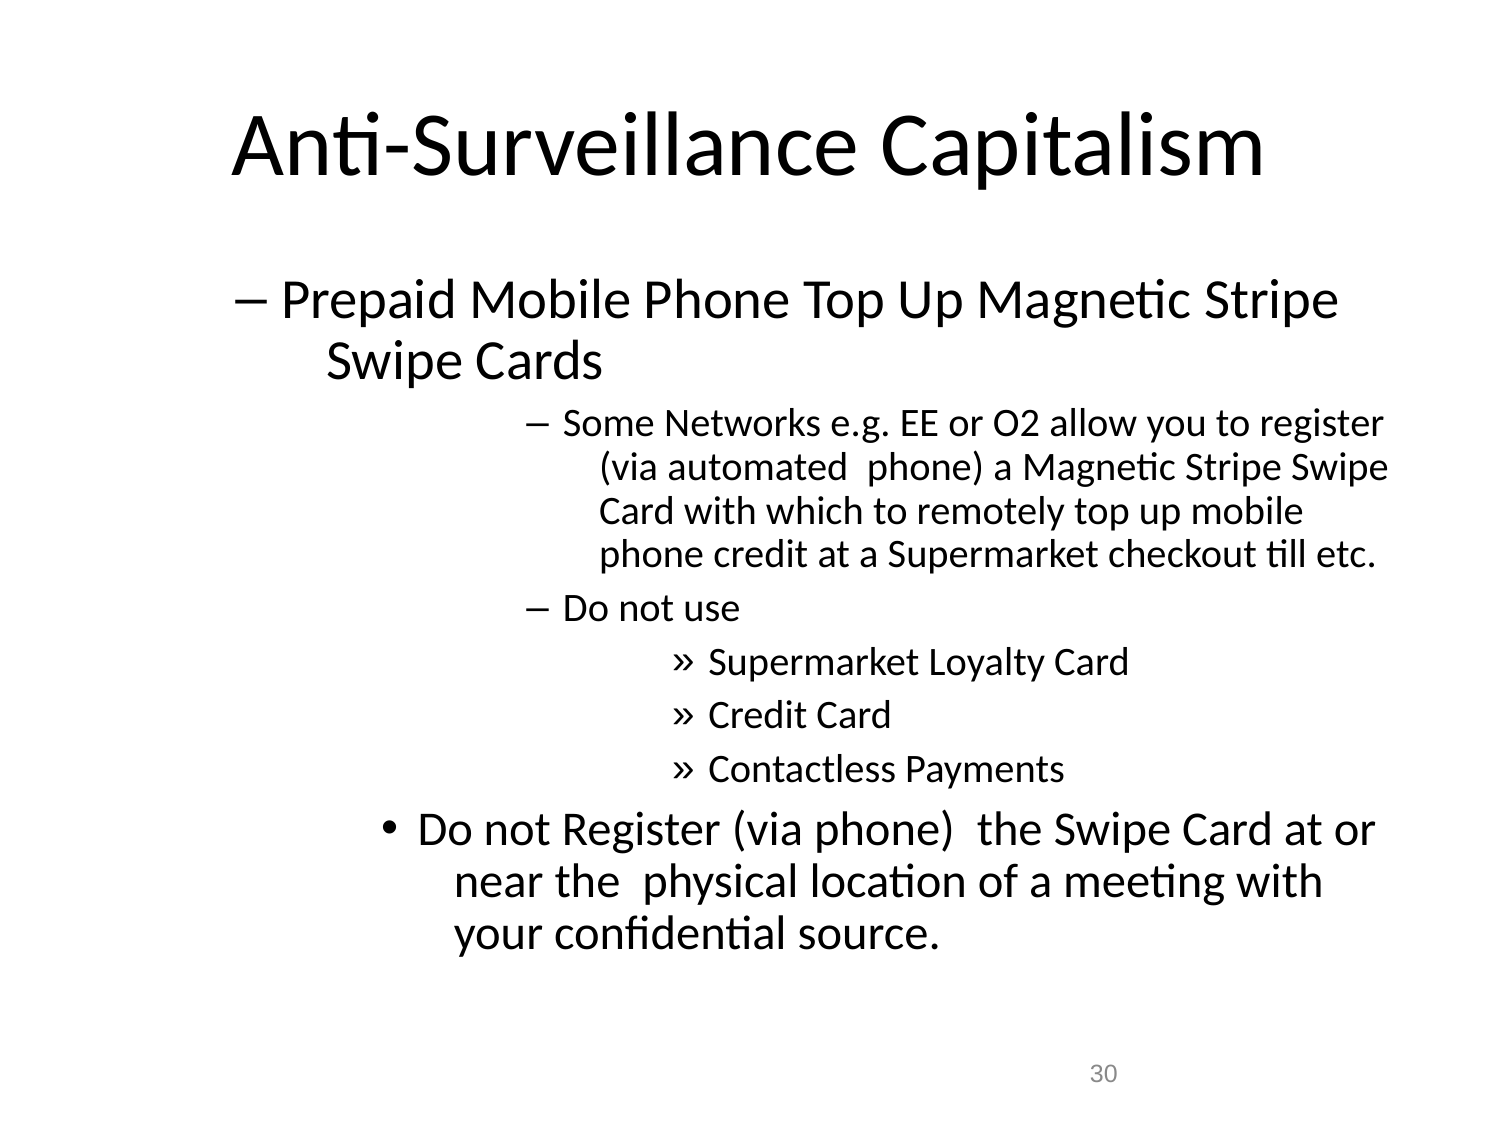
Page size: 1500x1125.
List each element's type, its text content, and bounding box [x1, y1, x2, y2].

text_box 22 [1074, 1042, 1426, 1103]
title Anti-Surveillance Capitalism [75, 45, 1426, 233]
list Prepaid Mobile Phone Top Up Magnetic Stripe Swipe Cards Some Networks e.g. EE or O2 allow you to register (via automated phone) a Magnetic Stripe Swipe Card with which to remotely top up mobile phone credit at a Supermarket checkout till etc. Do not use Supermarket Loyalty Card Credit Card Contactless Payments Do not Register (via phone) the Swipe Card at or near the physical location of a meeting with your confidential source. [75, 262, 1426, 1005]
